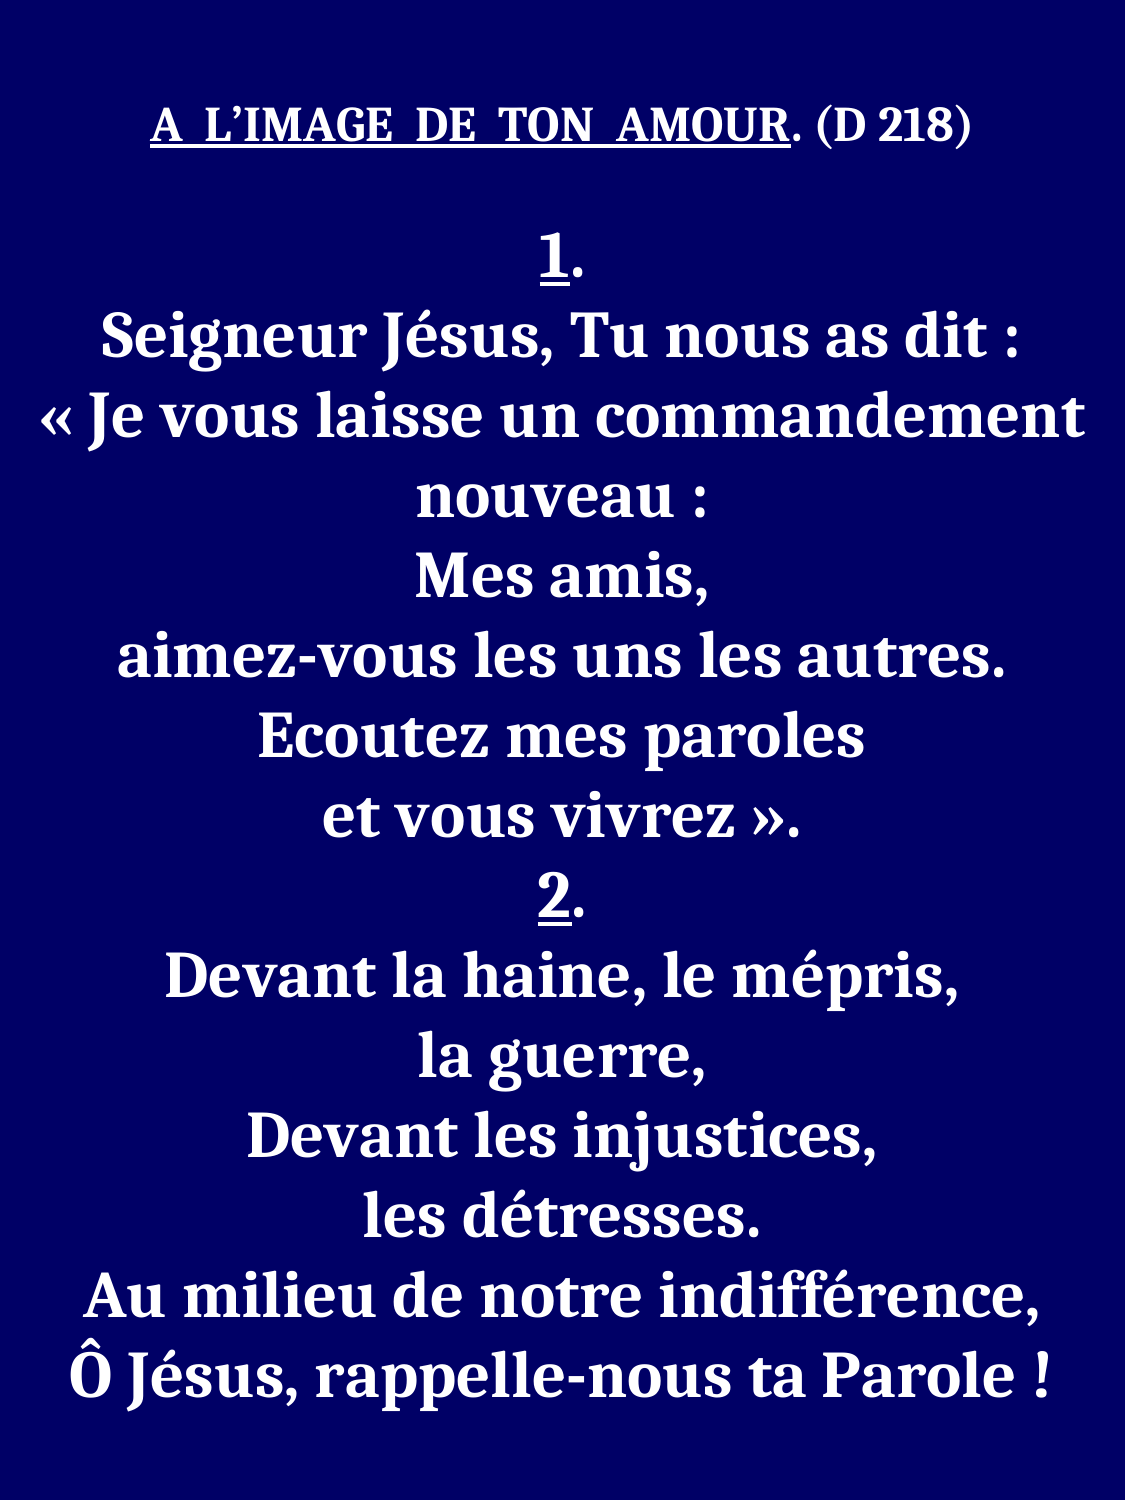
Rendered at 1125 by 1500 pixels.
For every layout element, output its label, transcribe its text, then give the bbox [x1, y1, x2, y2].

text_box A L’IMAGE DE TON AMOUR. (D 218) 1. Seigneur Jésus, Tu nous as dit : « Je vous laisse un commandement nouveau : Mes amis, aimez-vous les uns les autres. Ecoutez mes paroles et vous vivrez ». 2. Devant la haine, le mépris, la guerre, Devant les injustices, les détresses. Au milieu de notre indifférence, Ô Jésus, rappelle-nous ta Parole ! [21, 83, 1104, 1499]
